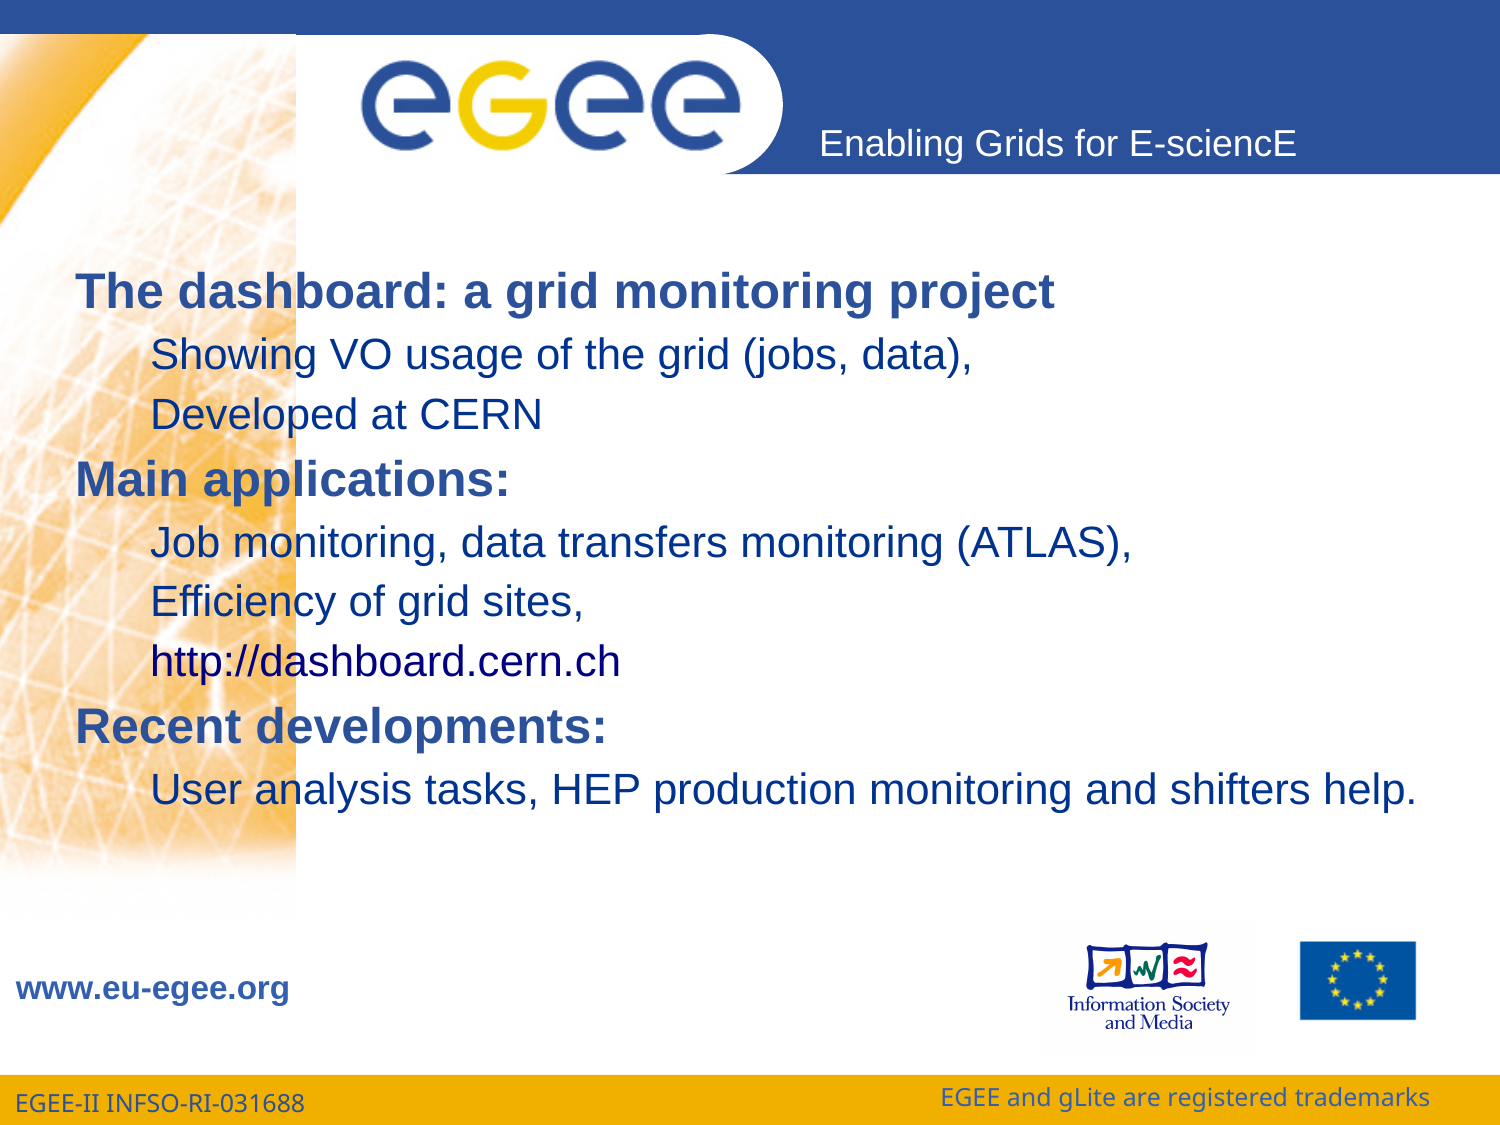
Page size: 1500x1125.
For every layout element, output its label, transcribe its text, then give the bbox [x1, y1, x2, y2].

list The dashboard: a grid monitoring project Showing VO usage of the grid (jobs, data), Developed at CERN Main applications: Job monitoring, data transfers monitoring (ATLAS), Efficiency of grid sites, http://dashboard.cern.ch Recent developments: User analysis tasks, HEP production monitoring and shifters help. [75, 263, 1425, 991]
picture [1038, 991, 1258, 1059]
picture [1291, 991, 1424, 1028]
picture [0, 34, 296, 921]
picture [355, 56, 748, 154]
